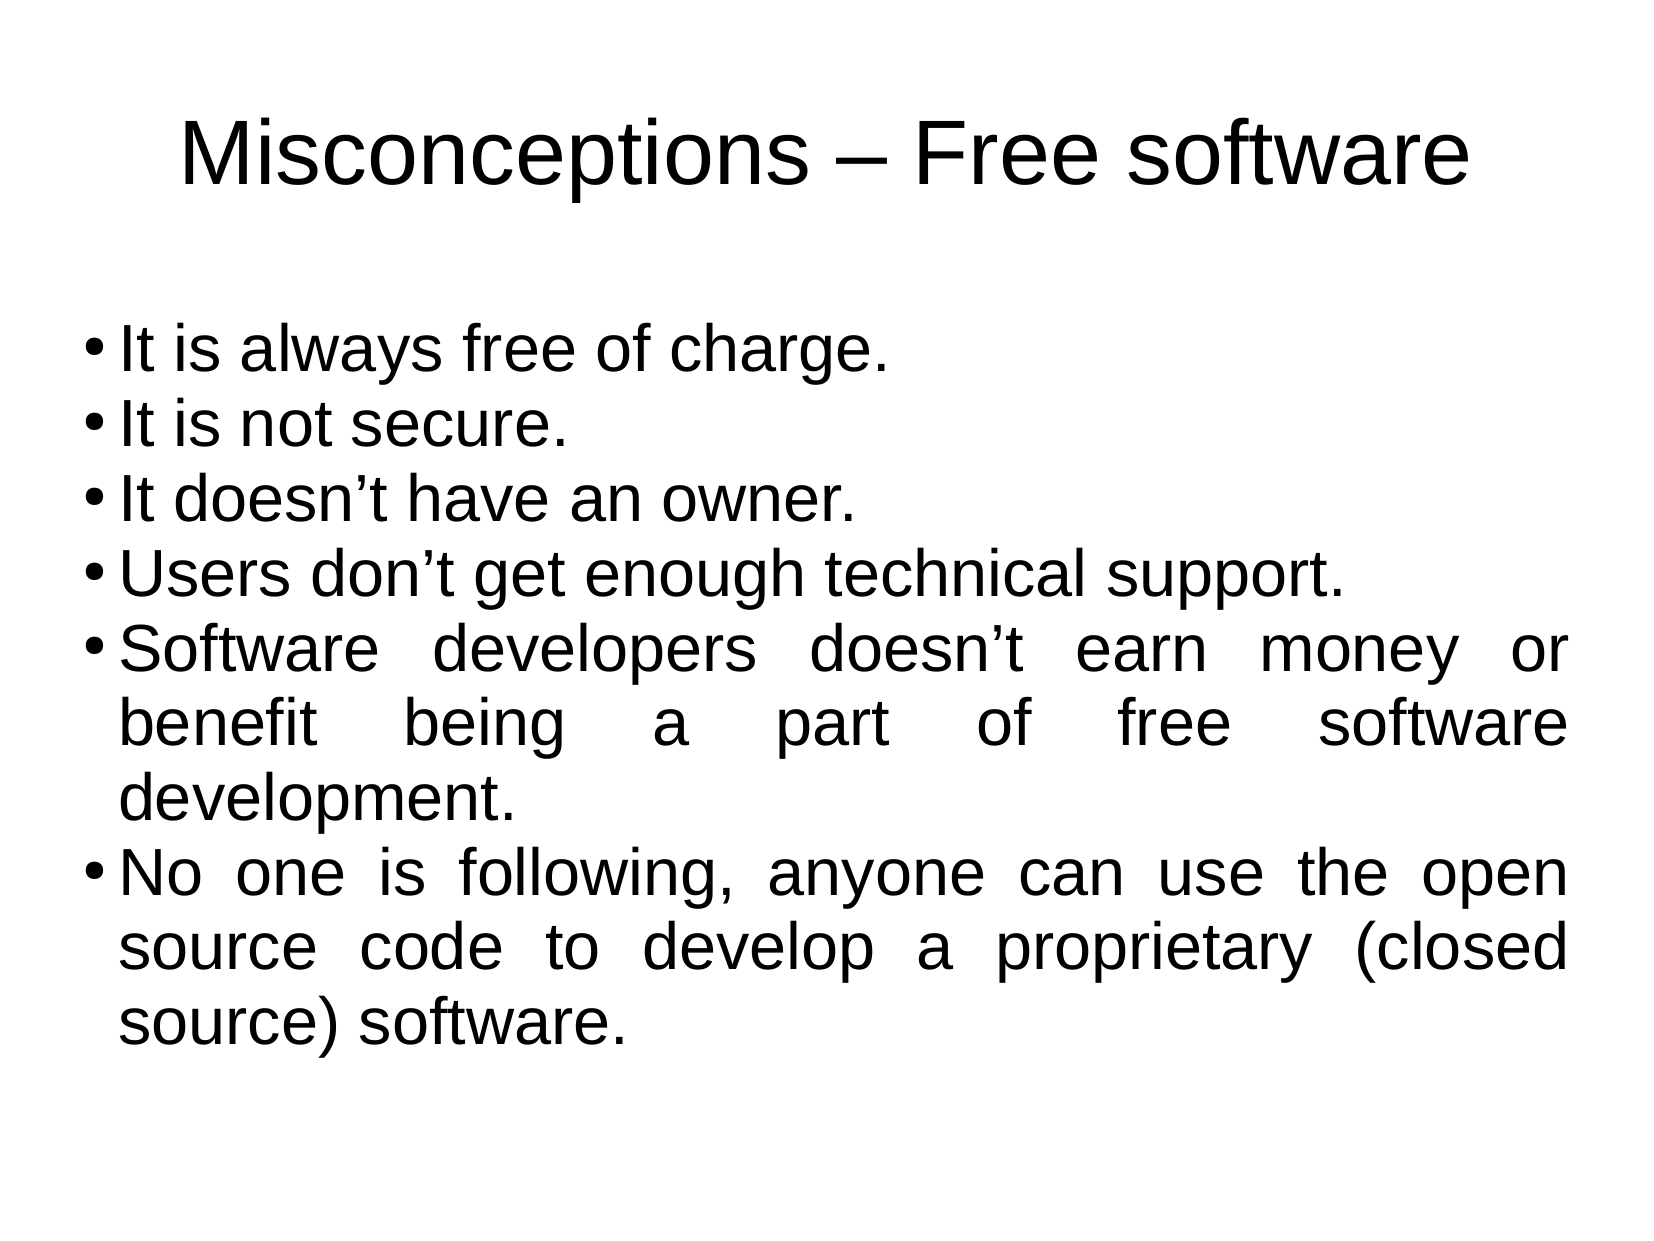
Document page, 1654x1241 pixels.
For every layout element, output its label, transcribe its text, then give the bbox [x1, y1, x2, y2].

subtitle It is always free of charge. It is not secure. It doesn’t have an owner. Users don’t get enough technical support. Software developers doesn’t earn money or benefit being a part of free software development. No one is following, anyone can use the open source code to develop a proprietary (closed source) software. [82, 311, 1571, 1060]
title Misconceptions – Free software [82, 49, 1571, 257]
